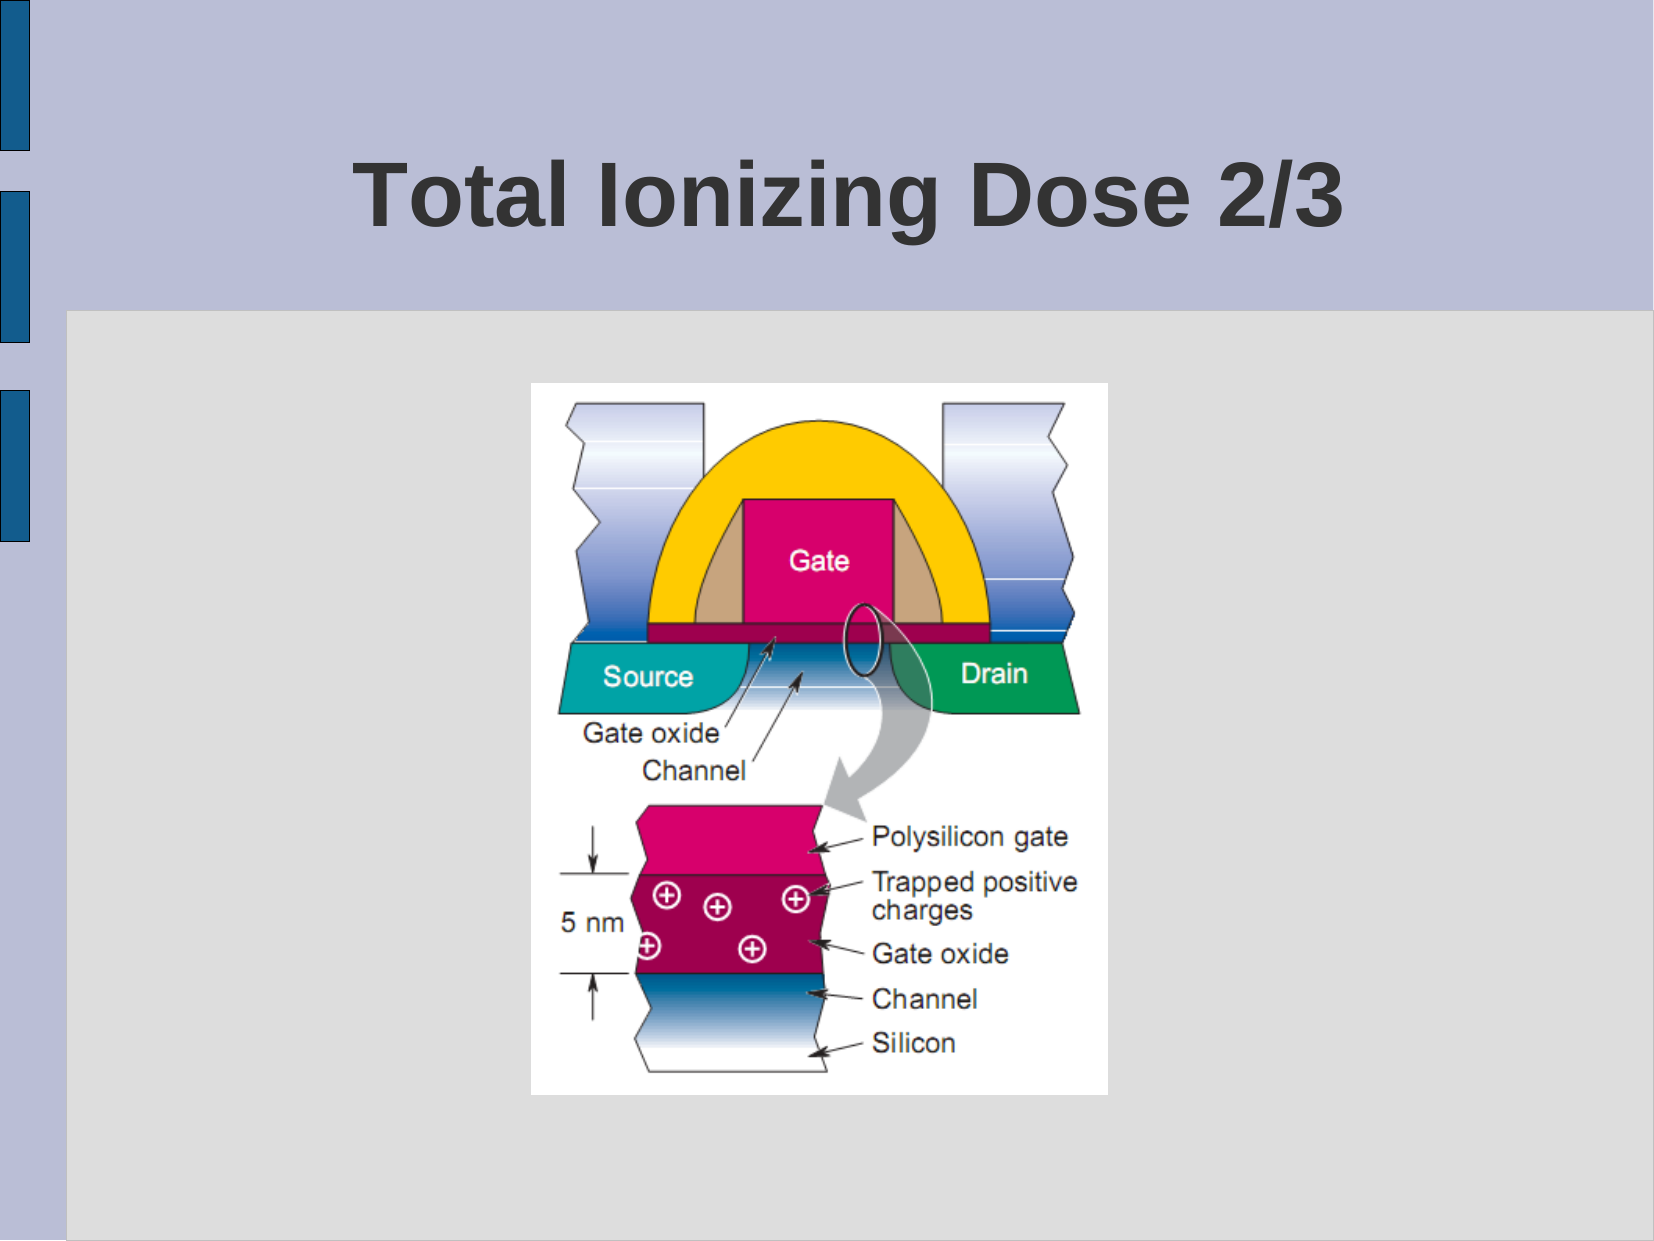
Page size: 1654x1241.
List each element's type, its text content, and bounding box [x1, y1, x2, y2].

picture [531, 383, 1108, 1095]
title Total Ionizing Dose 2/3 [121, 91, 1534, 299]
